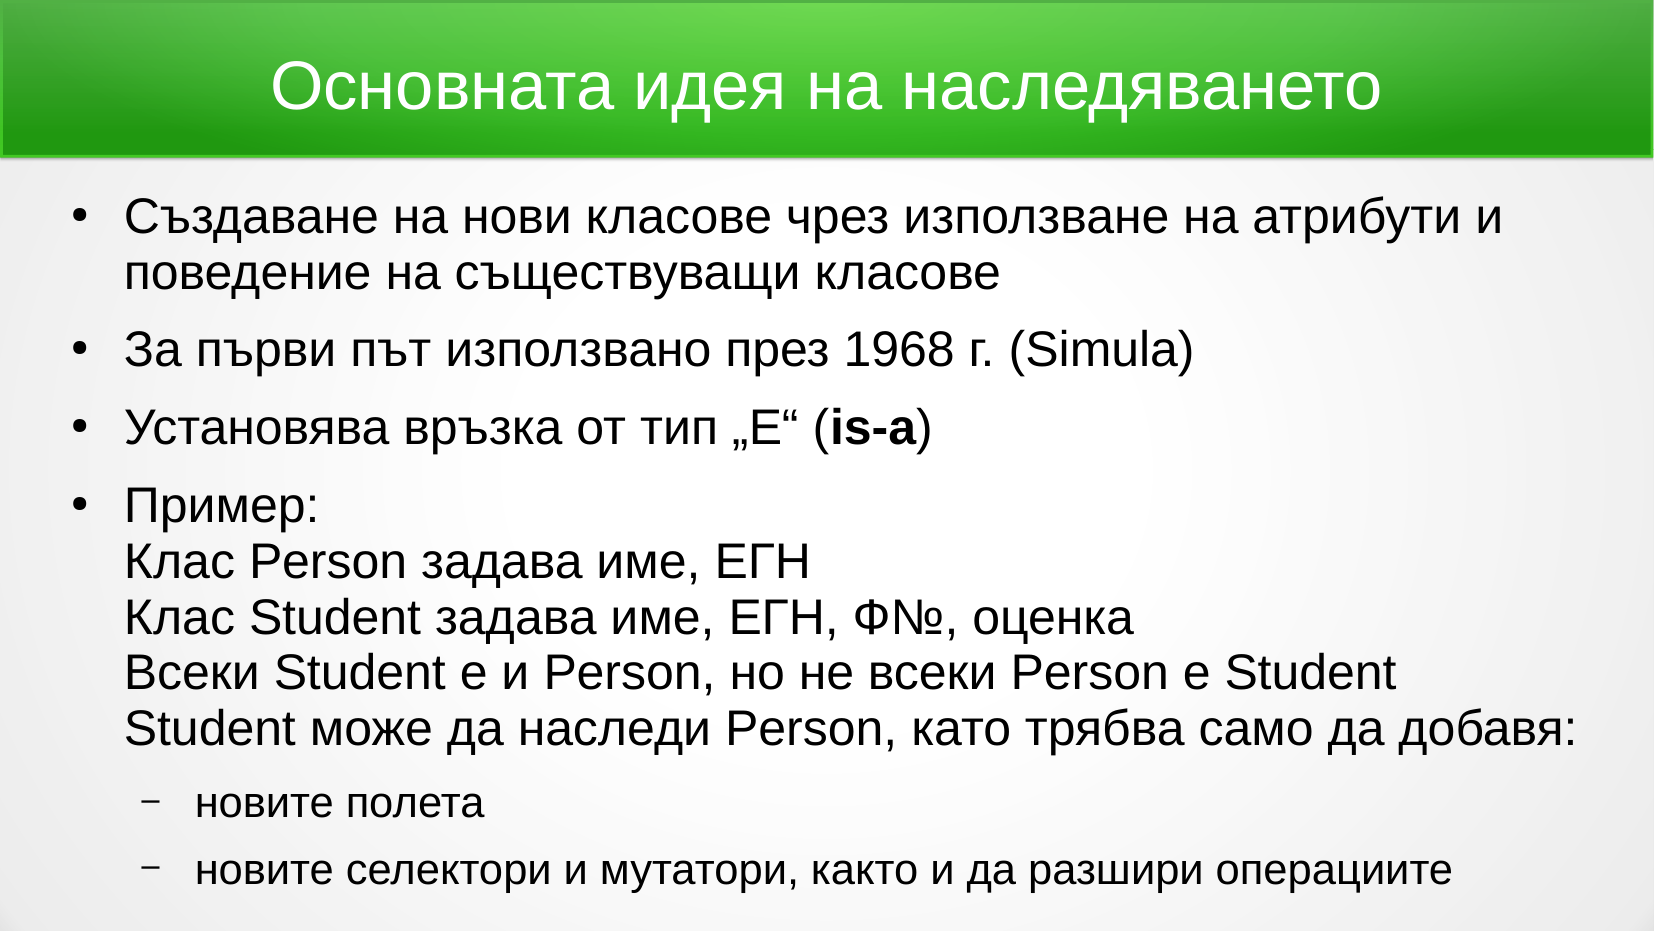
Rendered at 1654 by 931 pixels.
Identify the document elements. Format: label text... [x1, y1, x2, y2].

list Създаване на нови класове чрез използване на атрибути и поведение на съществуващи класове За първи път използвано през 1968 г. (Simula) Установява връзка от тип „Е“ (is-a) Пример: Клас Person задава име, ЕГН Клас Student задава име, ЕГН, Ф№, оценка Всеки Student е и Person, но не всеки Person е Student Student може да наследи Person, като трябва само да добавя: новите полета новите селектори и мутатори, както и да разшири операциите [53, 188, 1619, 898]
title Основната идея на наследяването [82, 37, 1571, 135]
